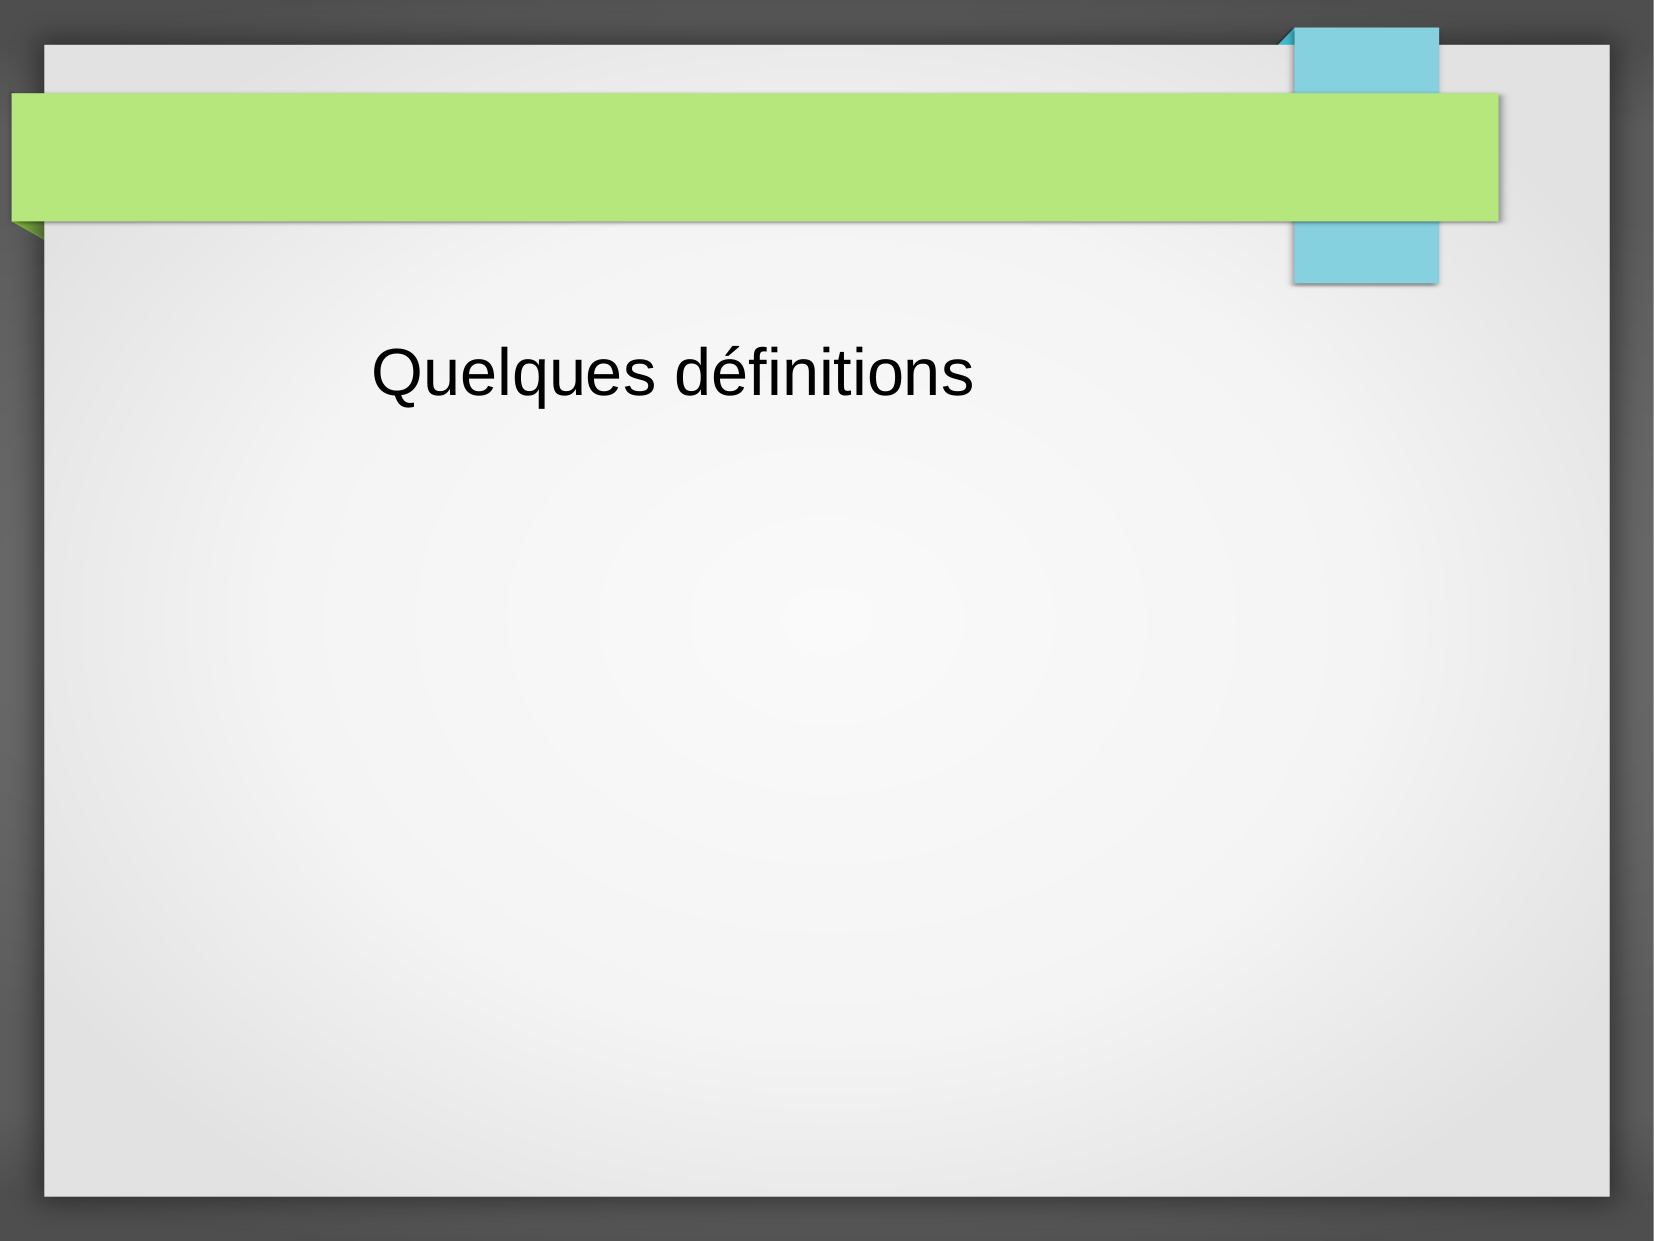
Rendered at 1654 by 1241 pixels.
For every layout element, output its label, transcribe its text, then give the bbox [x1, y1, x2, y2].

subtitle Quelques définitions [82, 94, 1264, 643]
